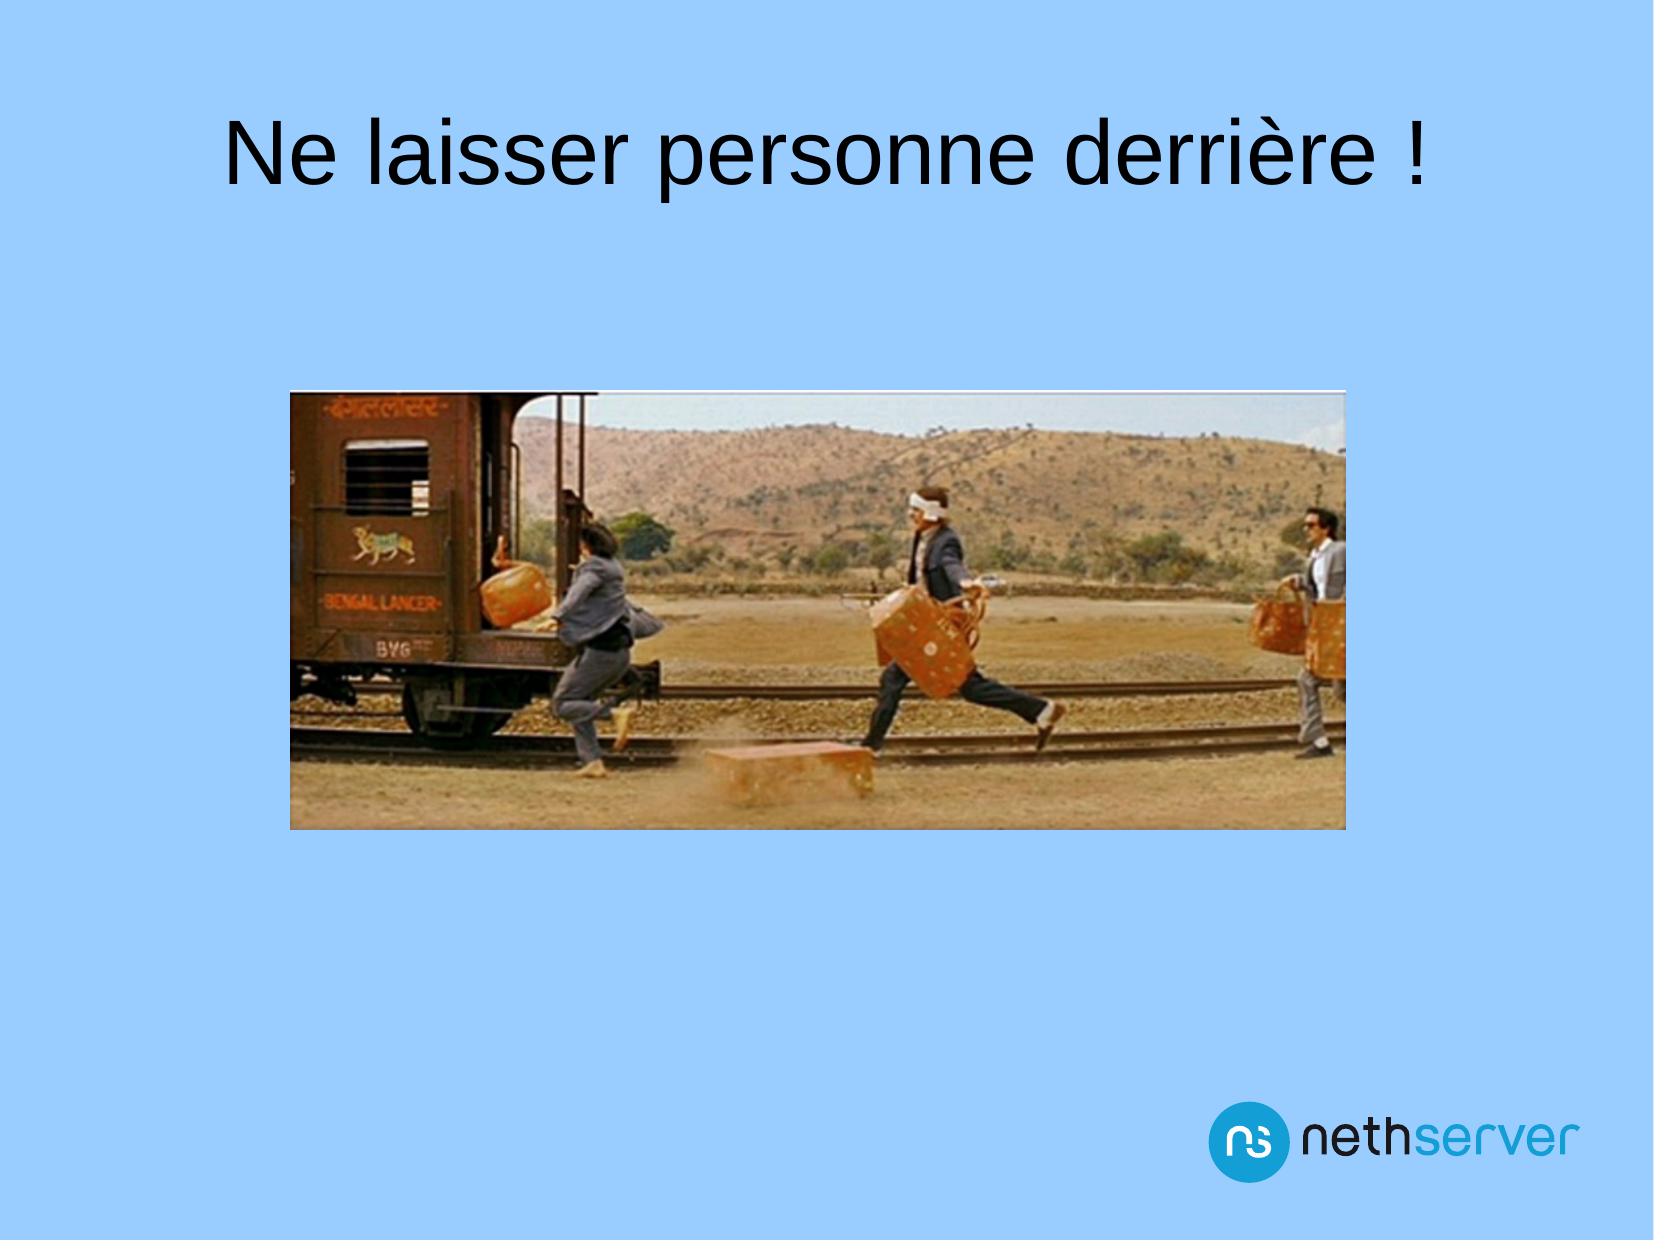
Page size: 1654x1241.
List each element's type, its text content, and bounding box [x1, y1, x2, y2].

title Ne laisser personne derrière ! [82, 49, 1571, 257]
picture [290, 390, 1346, 830]
picture [1015, 921, 1654, 1241]
